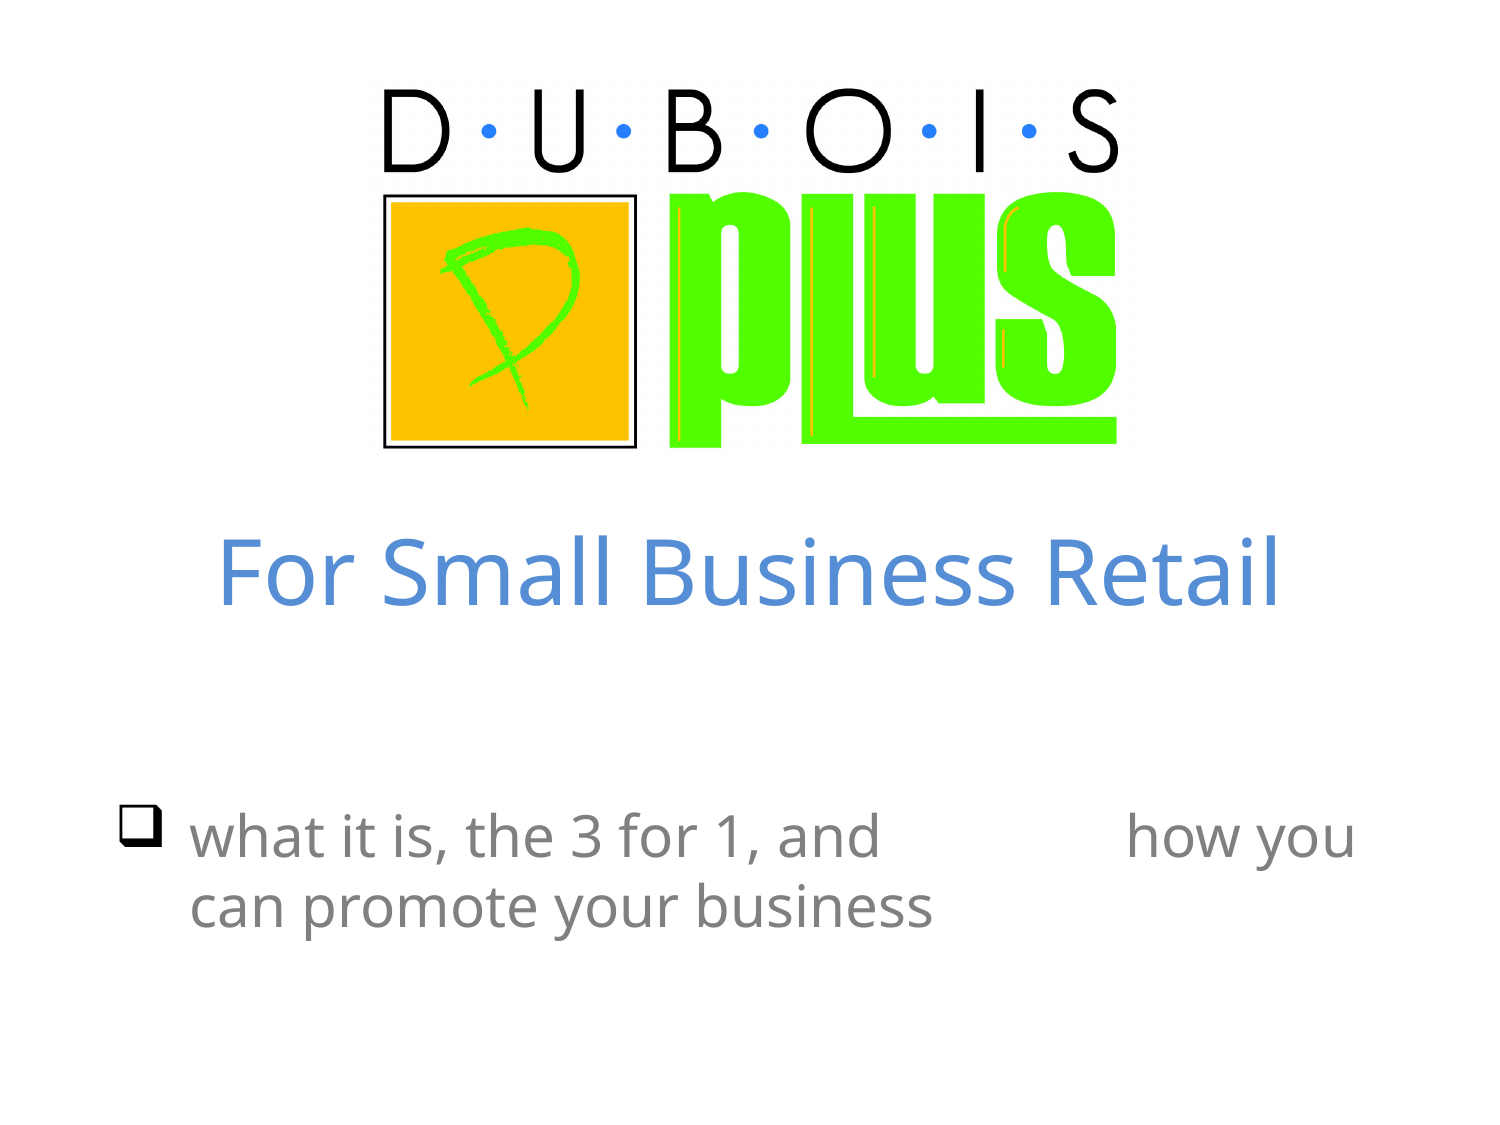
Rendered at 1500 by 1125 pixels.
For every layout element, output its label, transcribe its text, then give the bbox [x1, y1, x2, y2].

title For Small Business Retail [75, 474, 1425, 663]
picture [362, 74, 1138, 463]
text_box what it is, the 3 for 1, and how you can promote your business [99, 774, 1450, 963]
